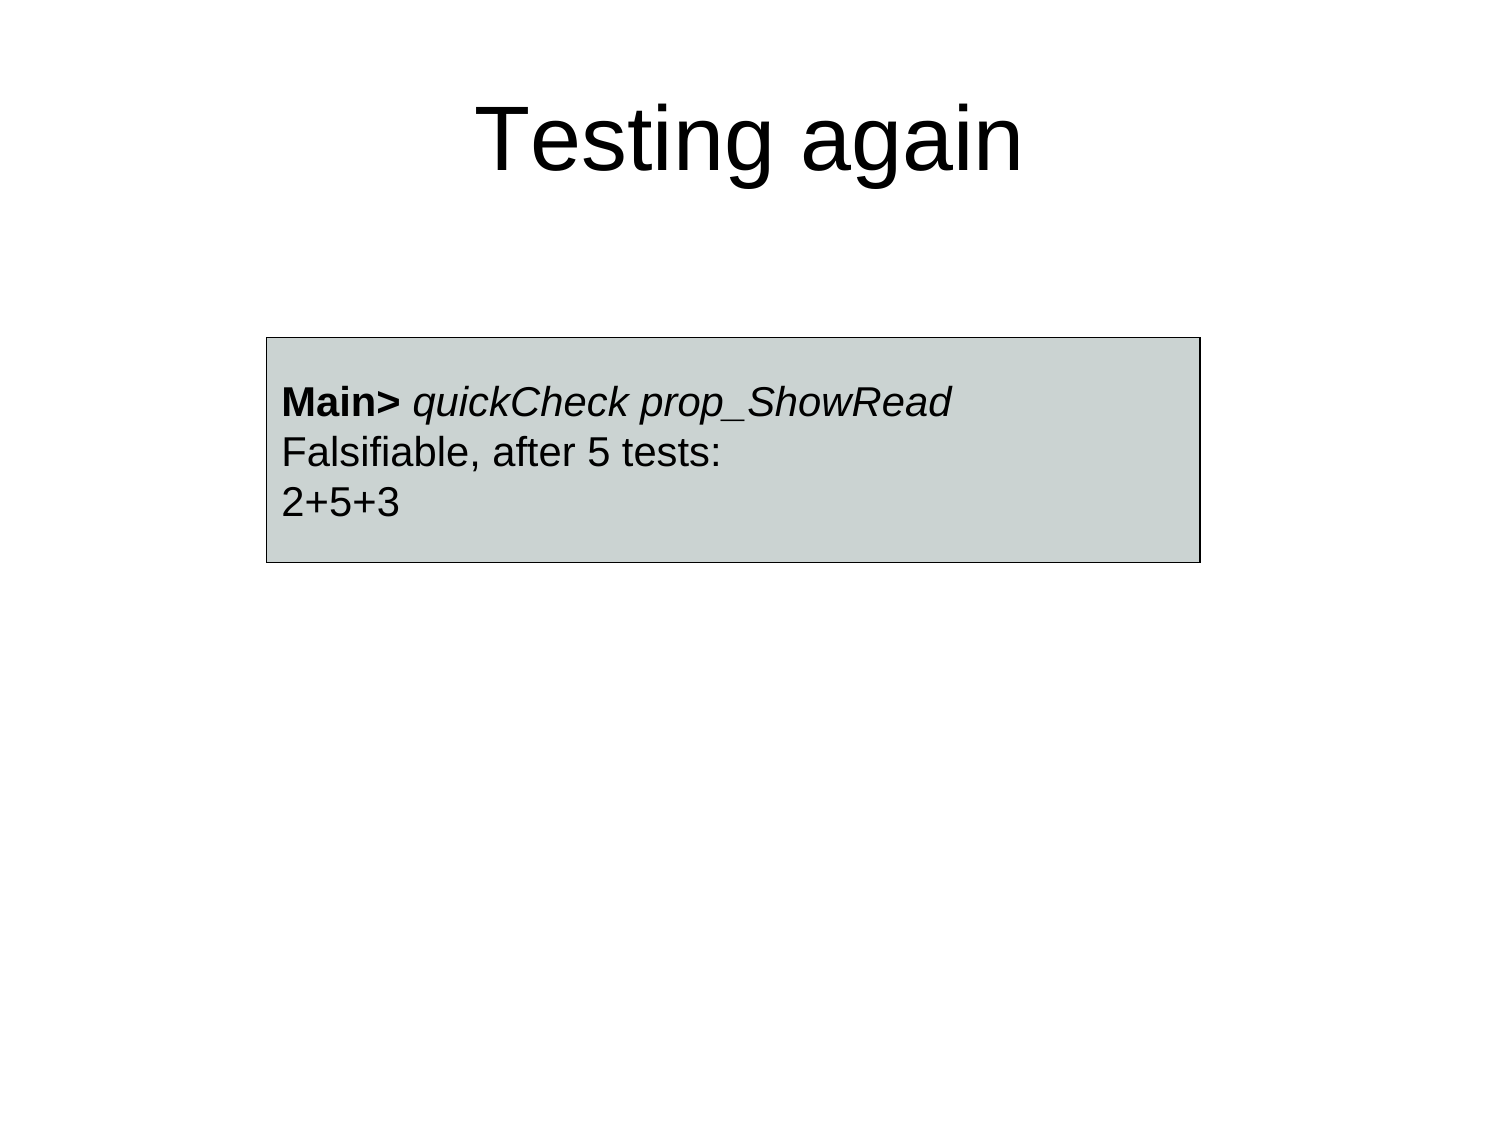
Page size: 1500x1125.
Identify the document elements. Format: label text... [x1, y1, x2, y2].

title Testing again [75, 45, 1426, 233]
text_box Main> quickCheck prop_ShowRead Falsifiable, after 5 tests: 2+5+3 [266, 337, 1201, 563]
